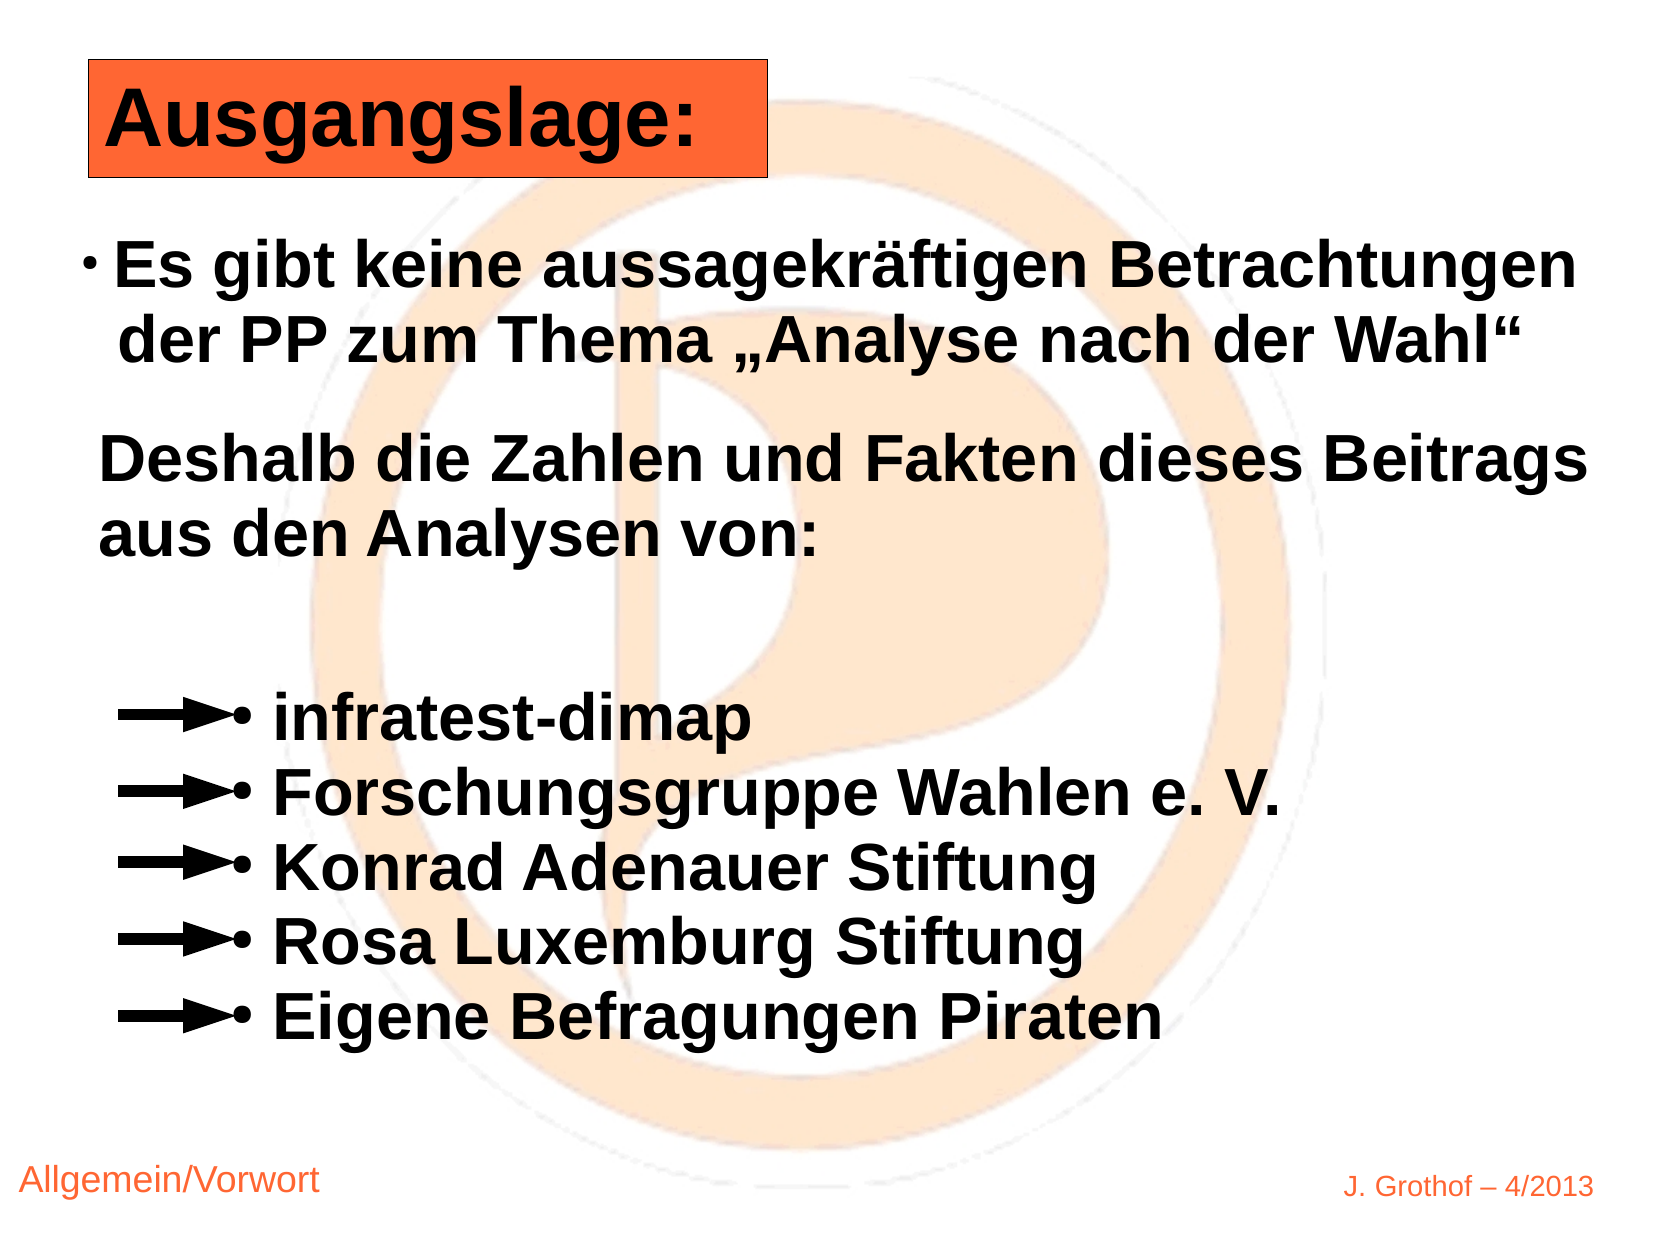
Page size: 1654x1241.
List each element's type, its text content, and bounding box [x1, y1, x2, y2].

text_box Es gibt keine aussagekräftigen Betrachtungen der PP zum Thema „Analyse nach der Wahl“ [66, 219, 1595, 384]
text_box [88, 59, 768, 178]
picture [0, 0, 1654, 1241]
text_box Deshalb die Zahlen und Fakten dieses Beitrags aus den Analysen von: [83, 413, 1625, 578]
text_box Allgemein/Vorwort [3, 1151, 335, 1211]
text_box Ausgangslage: [88, 63, 715, 172]
text_box infratest-dimap Forschungsgruppe Wahlen e. V. Konrad Adenauer Stiftung Rosa Luxemburg Stiftung Eigene Befragungen Piraten [215, 672, 1298, 1062]
